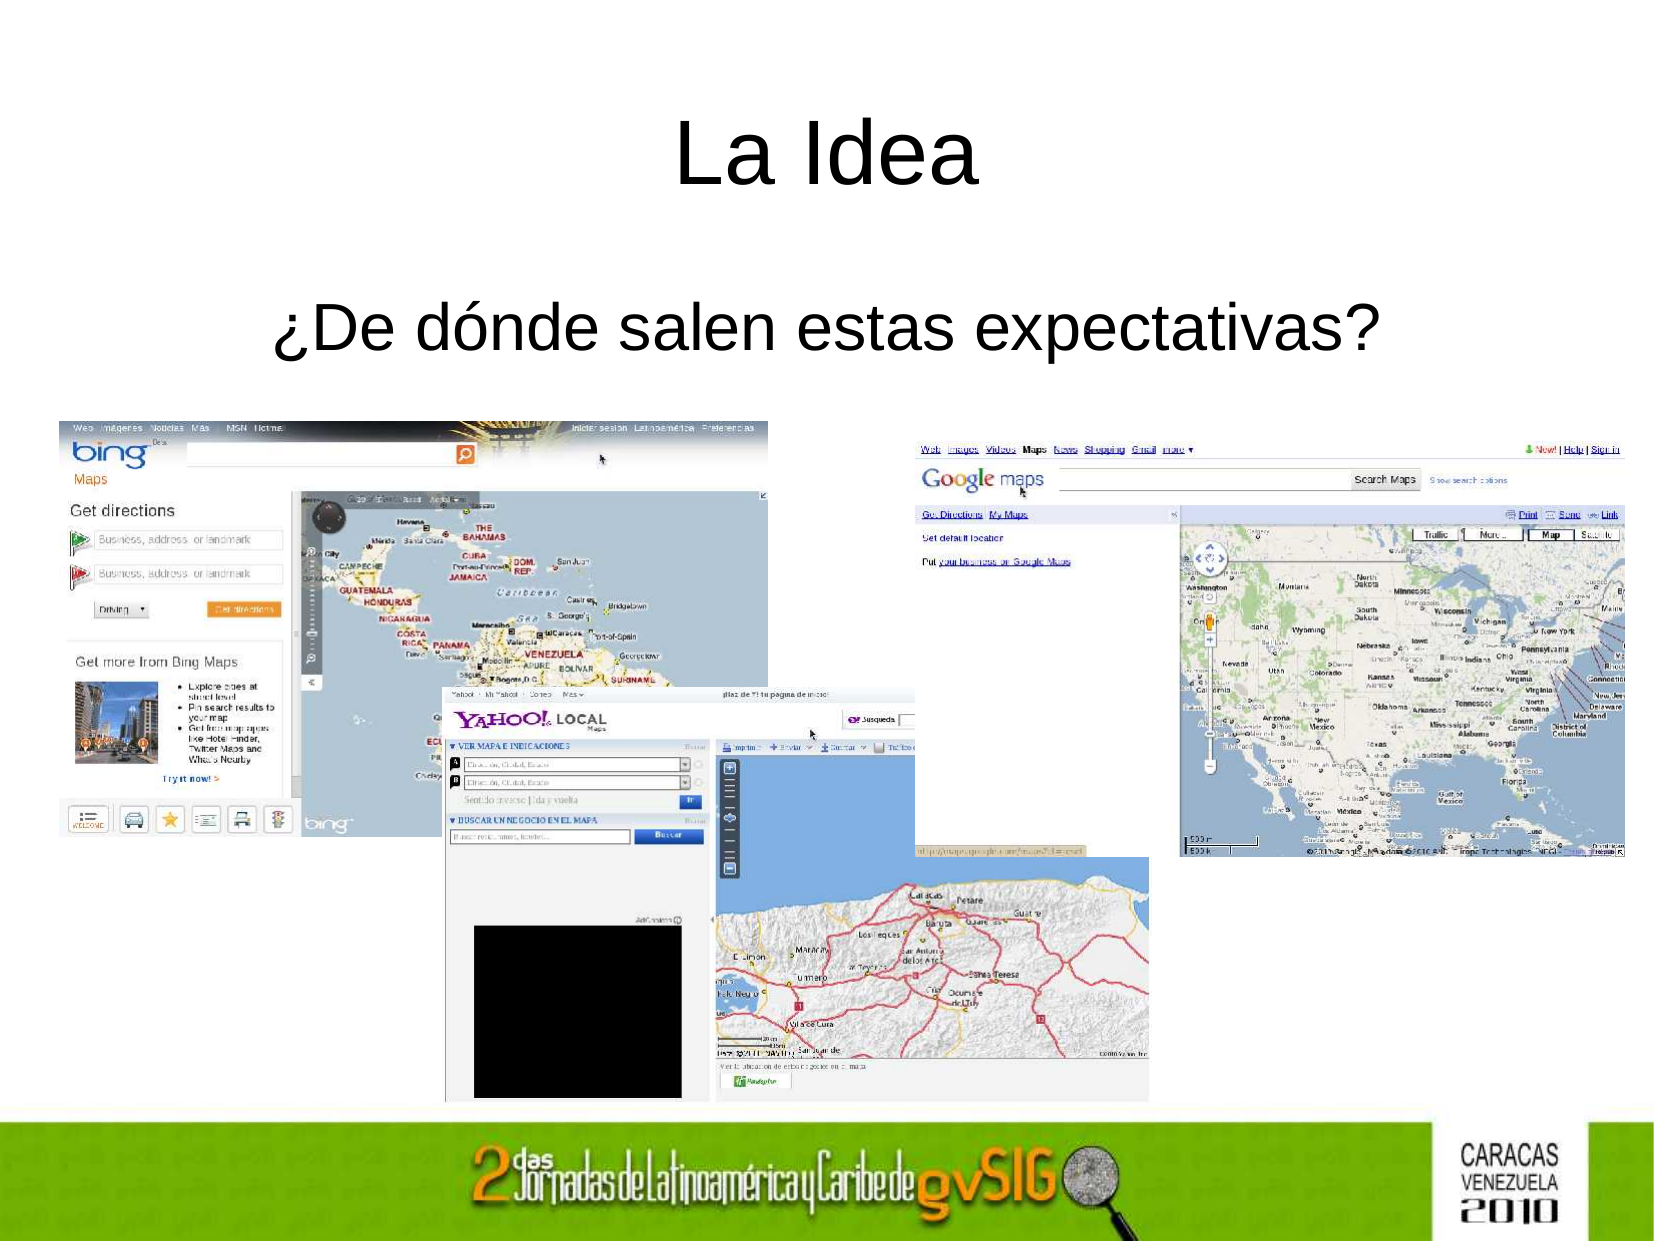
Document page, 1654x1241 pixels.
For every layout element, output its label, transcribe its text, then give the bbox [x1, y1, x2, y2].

title La Idea [82, 49, 1571, 257]
picture [0, 0, 1654, 1241]
list ¿De dónde salen estas expectativas? [82, 837, 1571, 1109]
list ¿De dónde salen estas expectativas? [82, 290, 1571, 687]
